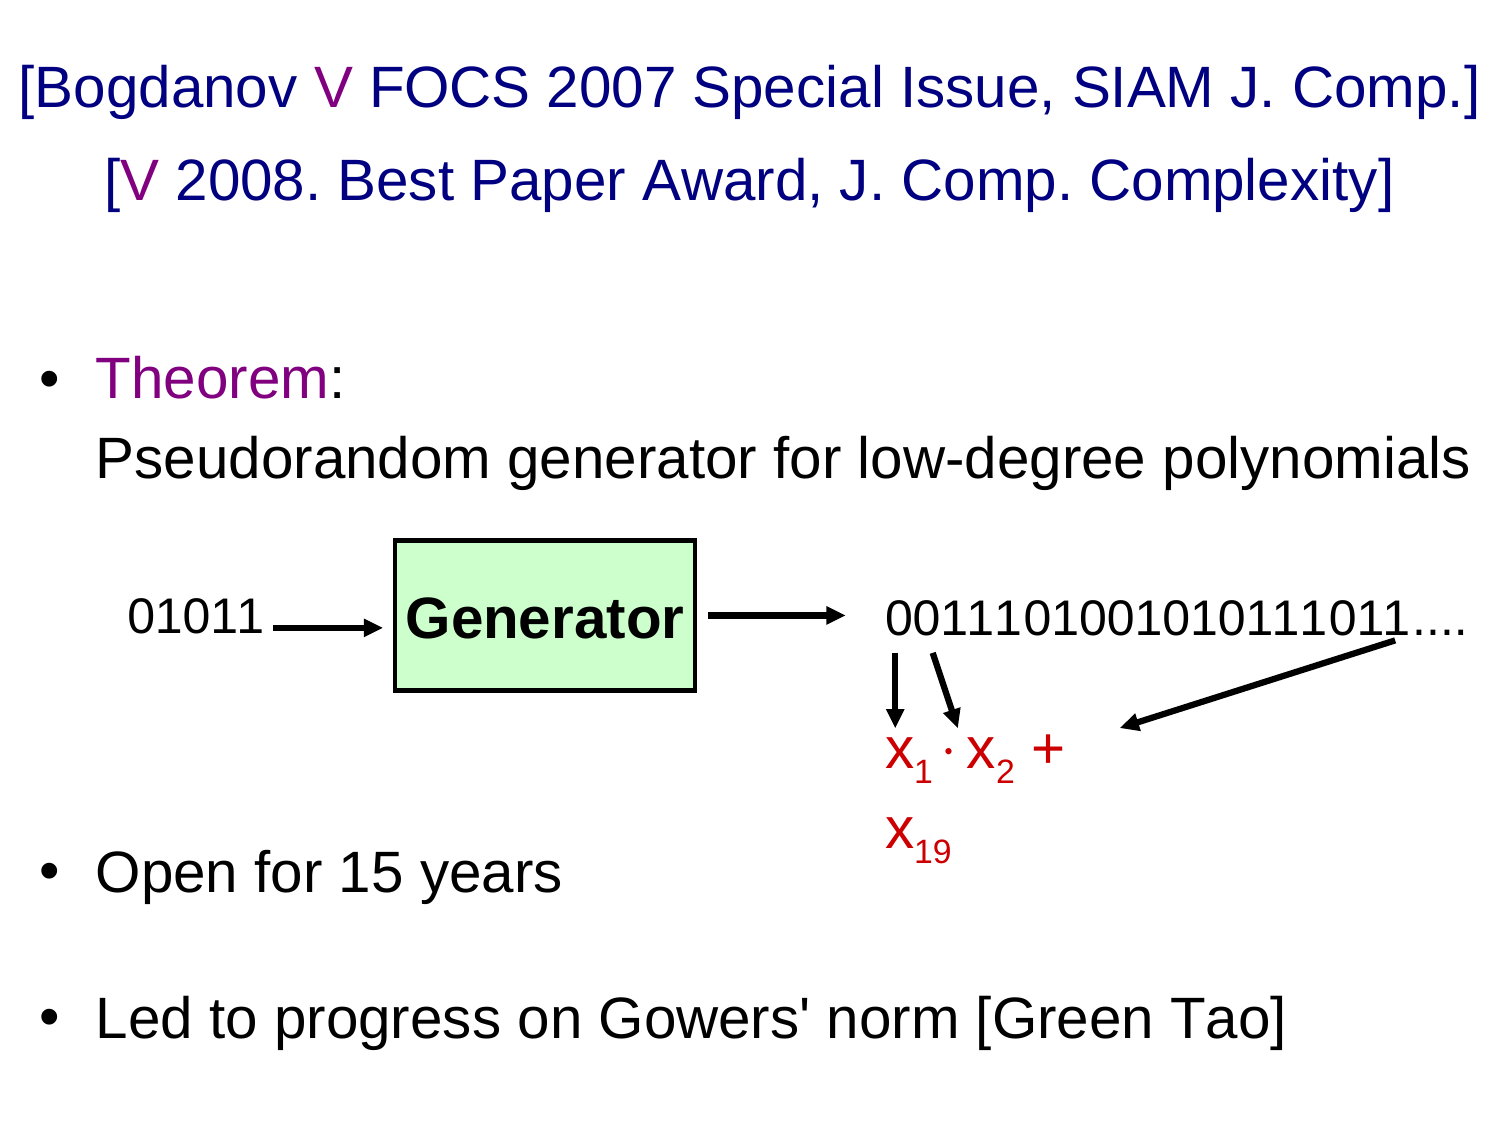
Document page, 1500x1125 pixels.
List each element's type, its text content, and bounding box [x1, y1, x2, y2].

text_box Generator [395, 540, 696, 691]
text_box 01011 [112, 576, 301, 651]
text_box 0011101001010111011.... [870, 578, 1486, 653]
title [Bogdanov V FOCS 2007 Special Issue, SIAM J. Comp.] [V 2008. Best Paper Award, J. Comp. Complexity] [0, 39, 1500, 228]
text_box x1x2 + x19 [870, 702, 1158, 878]
list Theorem: Pseudorandom generator for low-degree polynomials Open for 15 years Led to progress on Gowers' norm [Green Tao] [24, 228, 1500, 1101]
